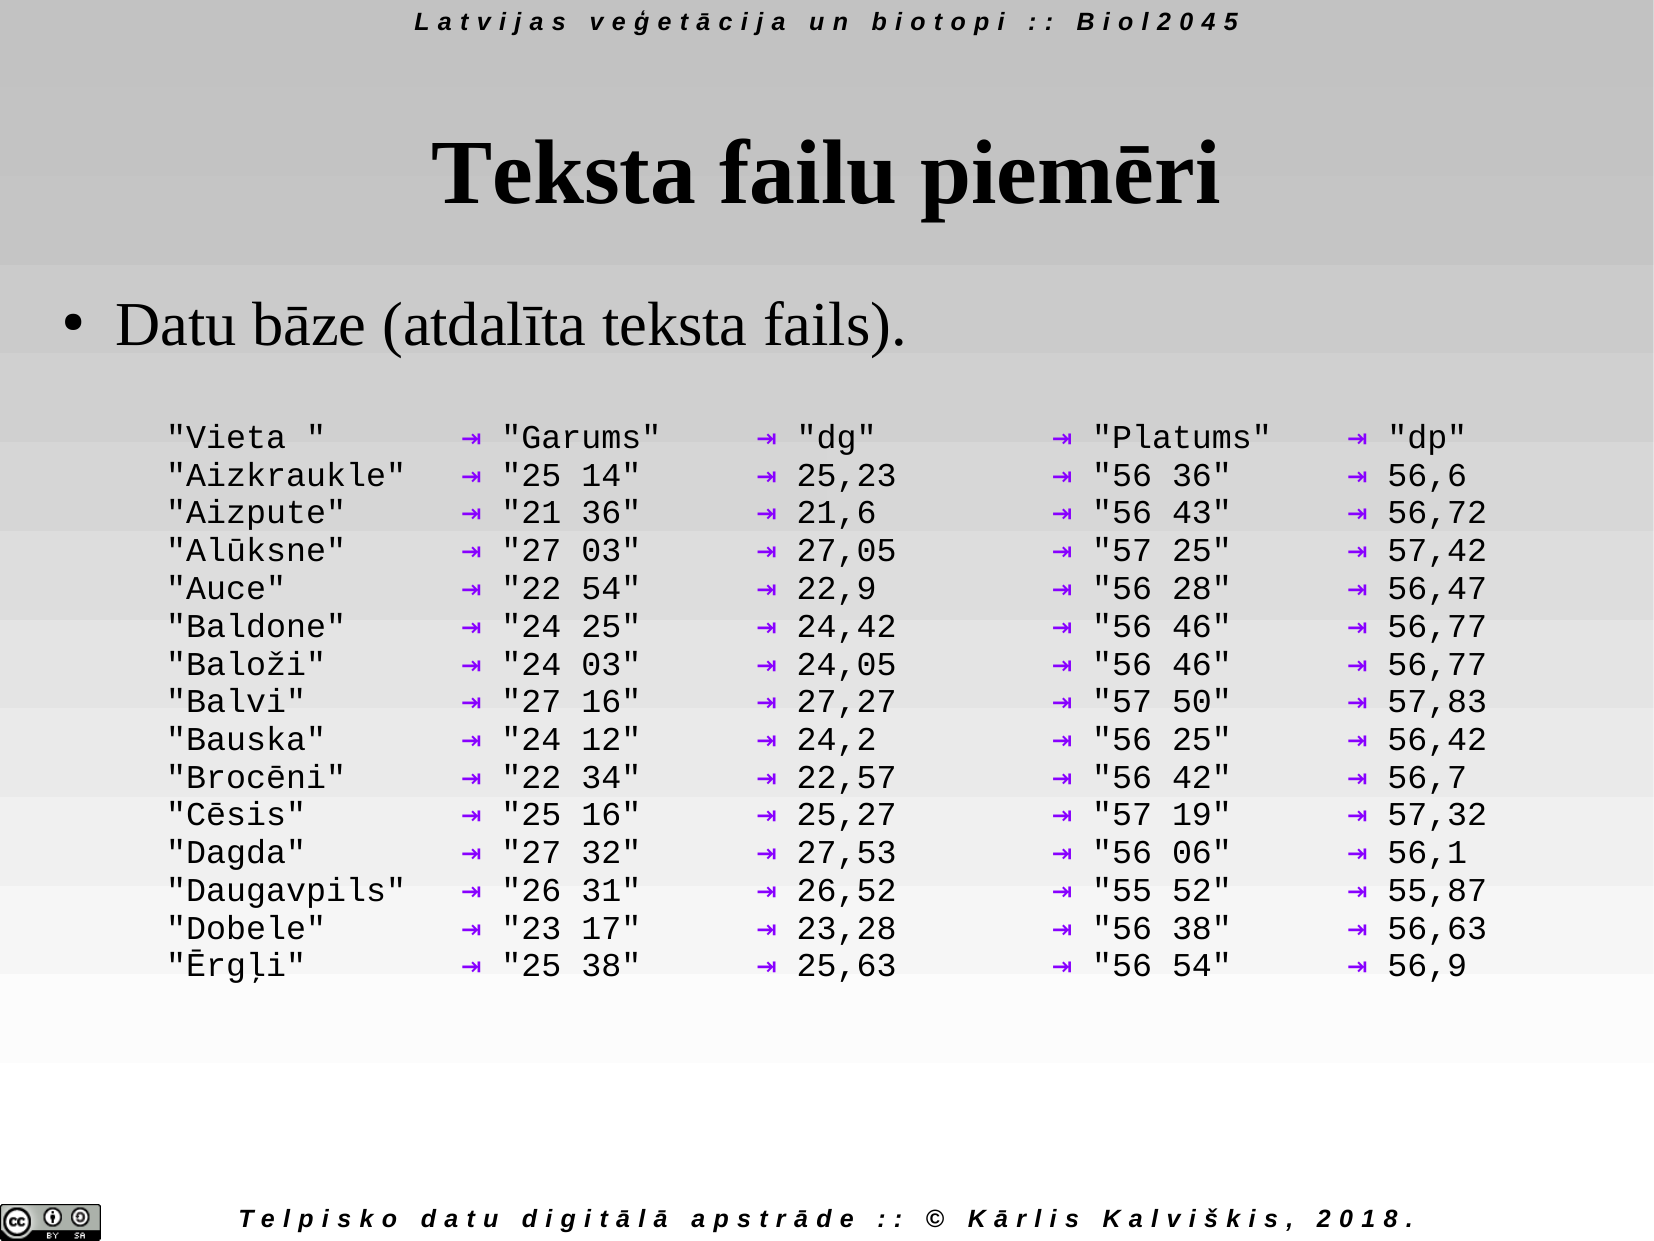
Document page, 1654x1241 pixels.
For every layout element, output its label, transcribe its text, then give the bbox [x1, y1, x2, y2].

list Datu bāze (atdalīta teksta fails). [44, 289, 1610, 1113]
text_box "Vieta " ⇥ "Garums" ⇥ "dg" ⇥ "Platums" ⇥ "dp" "Aizkraukle" ⇥ "25 14" ⇥ 25,23 ⇥ "56 36" ⇥ 56,6 "Aizpute" ⇥ "21 36" ⇥ 21,6 ⇥ "56 43" ⇥ 56,72 "Alūksne" ⇥ "27 03" ⇥ 27,05 ⇥ "57 25" ⇥ 57,42 "Auce" ⇥ "22 54" ⇥ 22,9 ⇥ "56 28" ⇥ 56,47 "Baldone" ⇥ "24 25" ⇥ 24,42 ⇥ "56 46" ⇥ 56,77 "Baloži" ⇥ "24 03" ⇥ 24,05 ⇥ "56 46" ⇥ 56,77 "Balvi" ⇥ "27 16" ⇥ 27,27 ⇥ "57 50" ⇥ 57,83 "Bauska" ⇥ "24 12" ⇥ 24,2 ⇥ "56 25" ⇥ 56,42 "Brocēni" ⇥ "22 34" ⇥ 22,57 ⇥ "56 42" ⇥ 56,7 "Cēsis" ⇥ "25 16" ⇥ 25,27 ⇥ "57 19" ⇥ 57,32 "Dagda" ⇥ "27 32" ⇥ 27,53 ⇥ "56 06" ⇥ 56,1 "Daugavpils" ⇥ "26 31" ⇥ 26,52 ⇥ "55 52" ⇥ 55,87 "Dobele" ⇥ "23 17" ⇥ 23,28 ⇥ "56 38" ⇥ 56,63 "Ērgļi" ⇥ "25 38" ⇥ 25,63 ⇥ "56 54" ⇥ 56,9 [103, 413, 1551, 1167]
title Teksta failu piemēri [29, 49, 1625, 296]
picture [0, 0, 1654, 1241]
